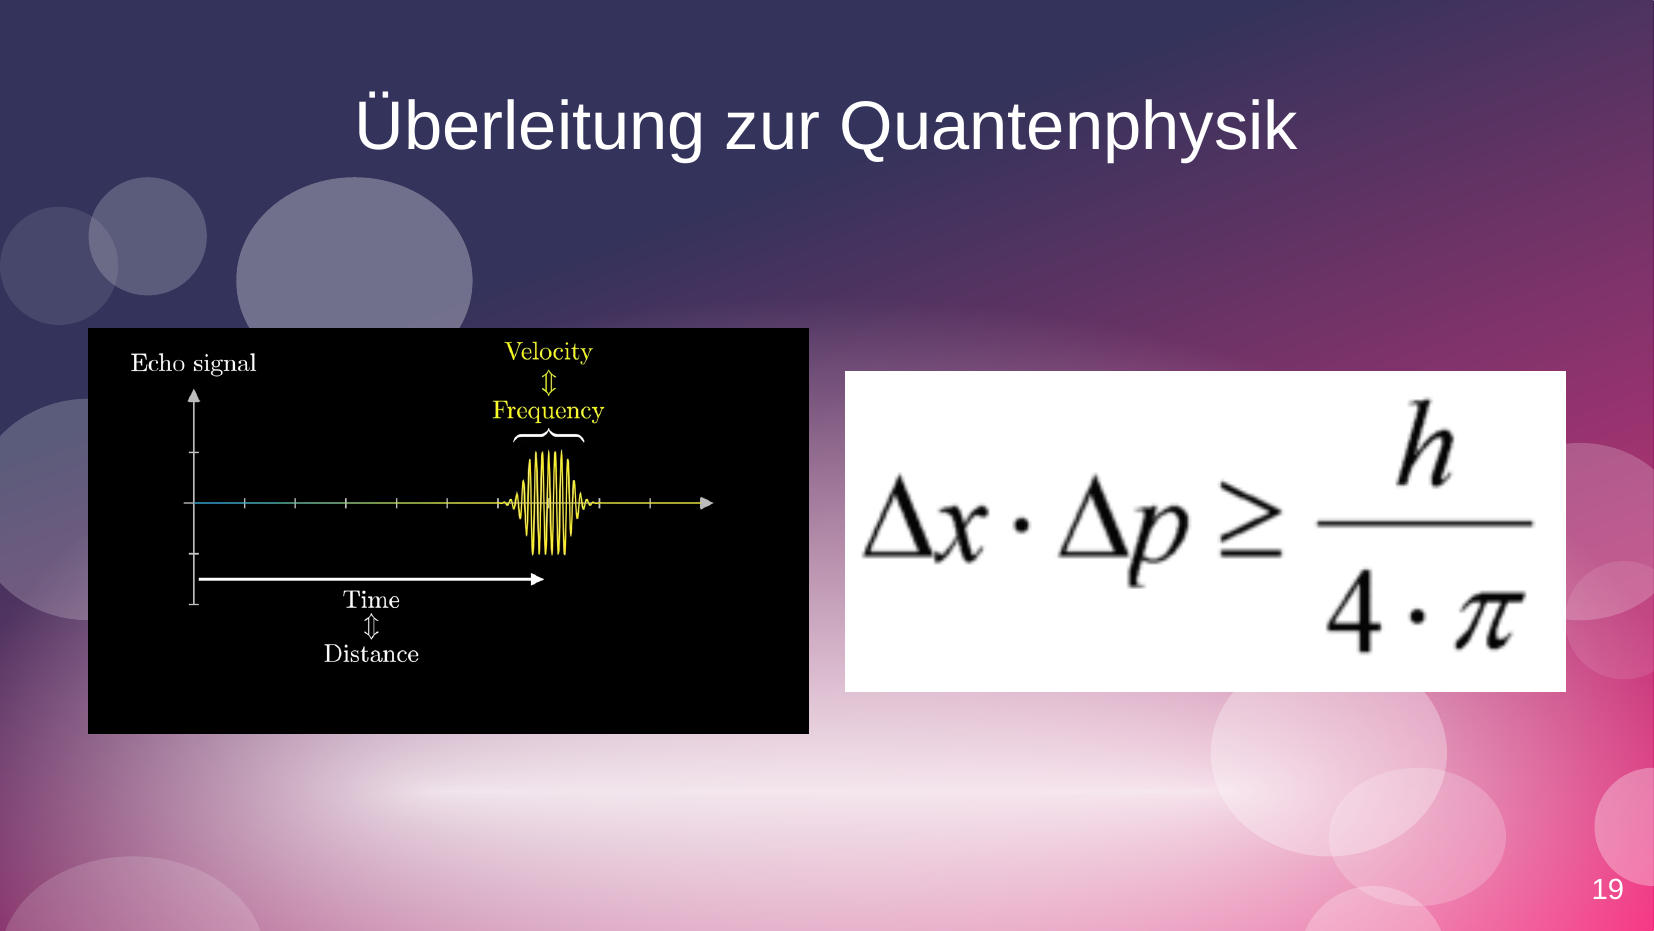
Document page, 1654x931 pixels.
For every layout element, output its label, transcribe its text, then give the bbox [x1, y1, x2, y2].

picture [88, 328, 809, 735]
picture [845, 371, 1566, 692]
title Überleitung zur Quantenphysik [88, 44, 1565, 207]
